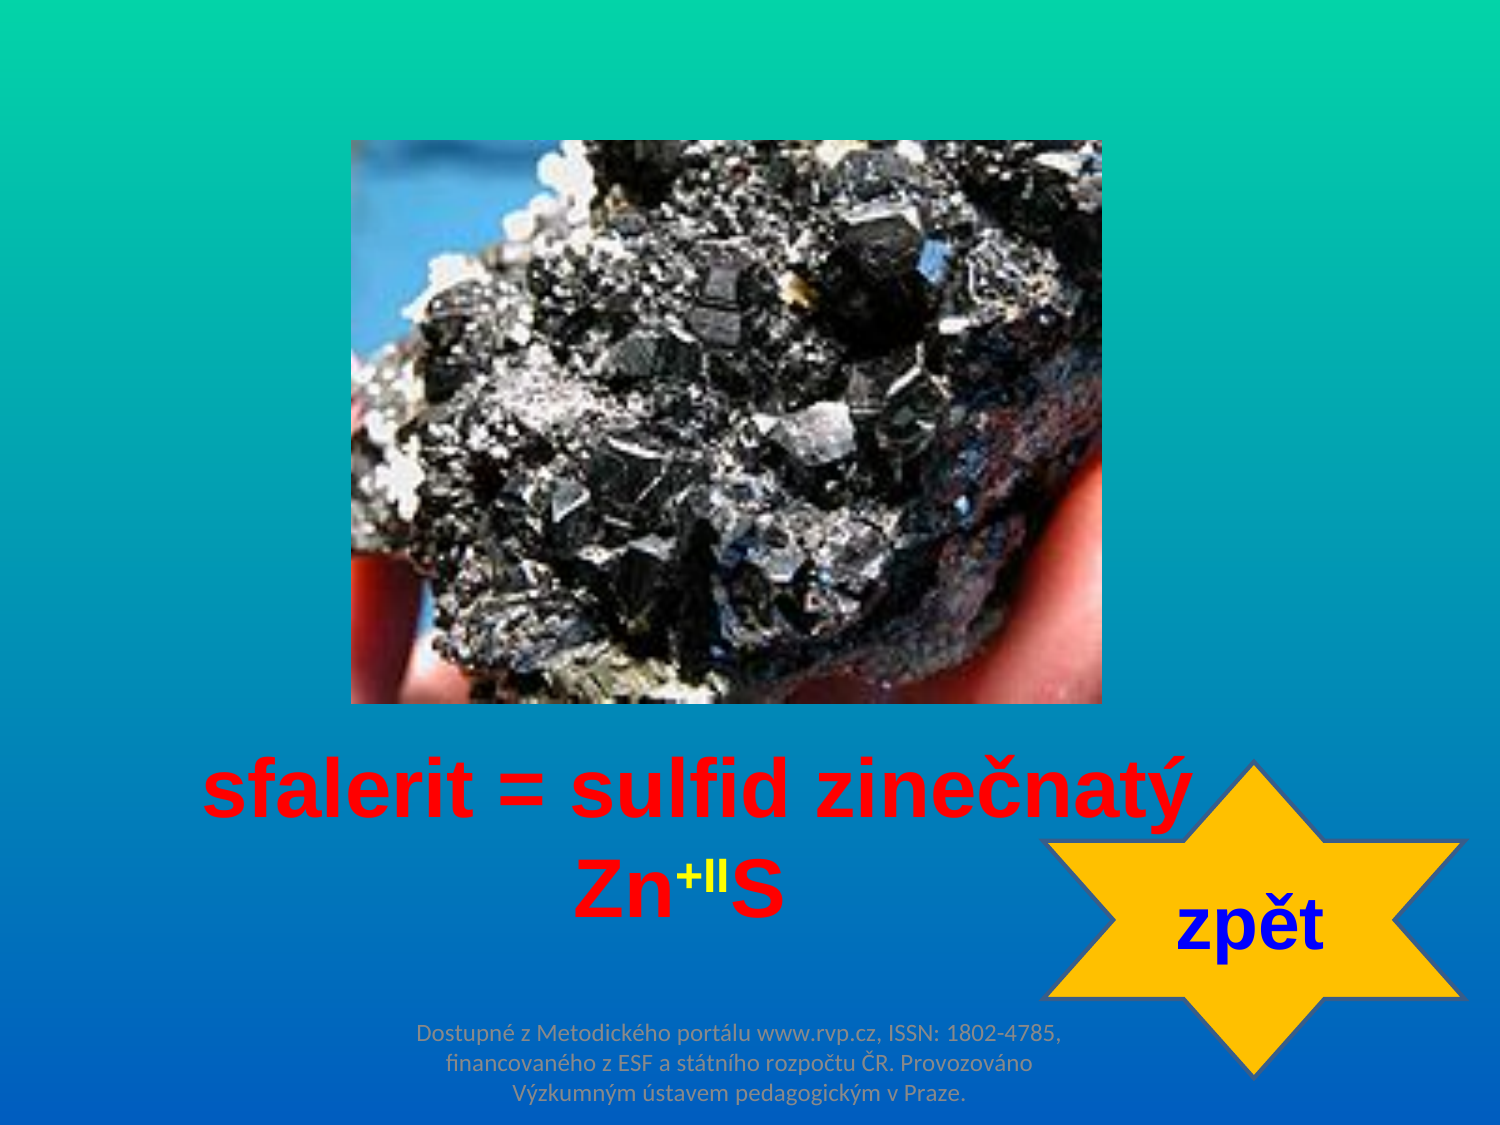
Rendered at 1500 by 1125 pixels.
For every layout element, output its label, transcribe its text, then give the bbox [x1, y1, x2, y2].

text_box [1042, 761, 1465, 1079]
text_box zpět [1160, 867, 1360, 973]
picture [1321, 836, 1468, 845]
picture [0, 140, 1500, 703]
text_box Dostupné z Metodického portálu www.rvp.cz, ISSN: 1802-4785, financovaného z ESF a státního rozpočtu ČR. Provozováno Výzkumným ústavem pedagogickým v Praze. [386, 1031, 1094, 1092]
text_box sfalerit = sulfid zinečnatý Zn+IIS [117, 726, 1301, 942]
